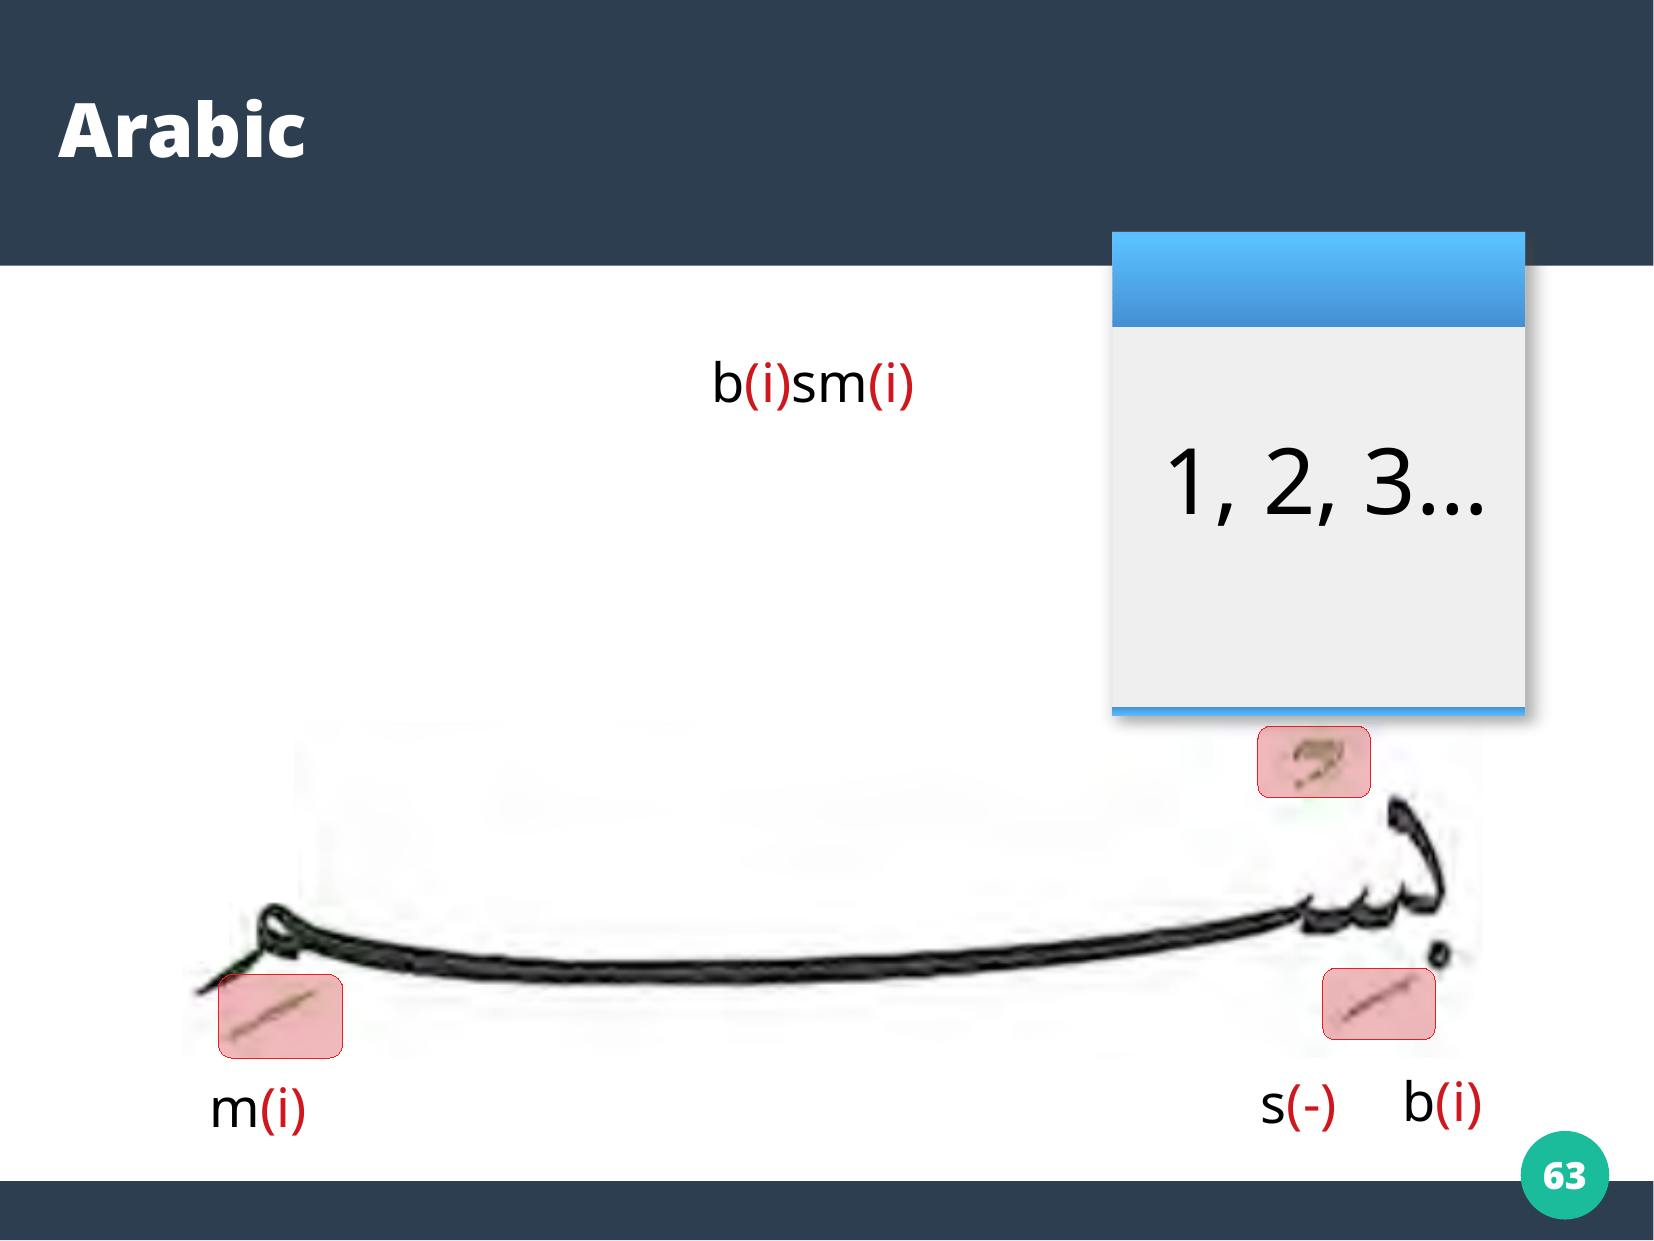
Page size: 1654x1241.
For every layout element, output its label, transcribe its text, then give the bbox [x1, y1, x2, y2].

text_box b(i) [1387, 1056, 1518, 1146]
text_box m(i) [194, 1061, 343, 1146]
text_box [1322, 968, 1436, 1040]
text_box [218, 974, 343, 1059]
picture [182, 207, 1571, 1058]
text_box b(i)sm(i) [696, 336, 993, 438]
title Arabic [59, 49, 1595, 207]
text_box s(-) [1246, 1057, 1388, 1146]
text_box [1257, 726, 1371, 798]
